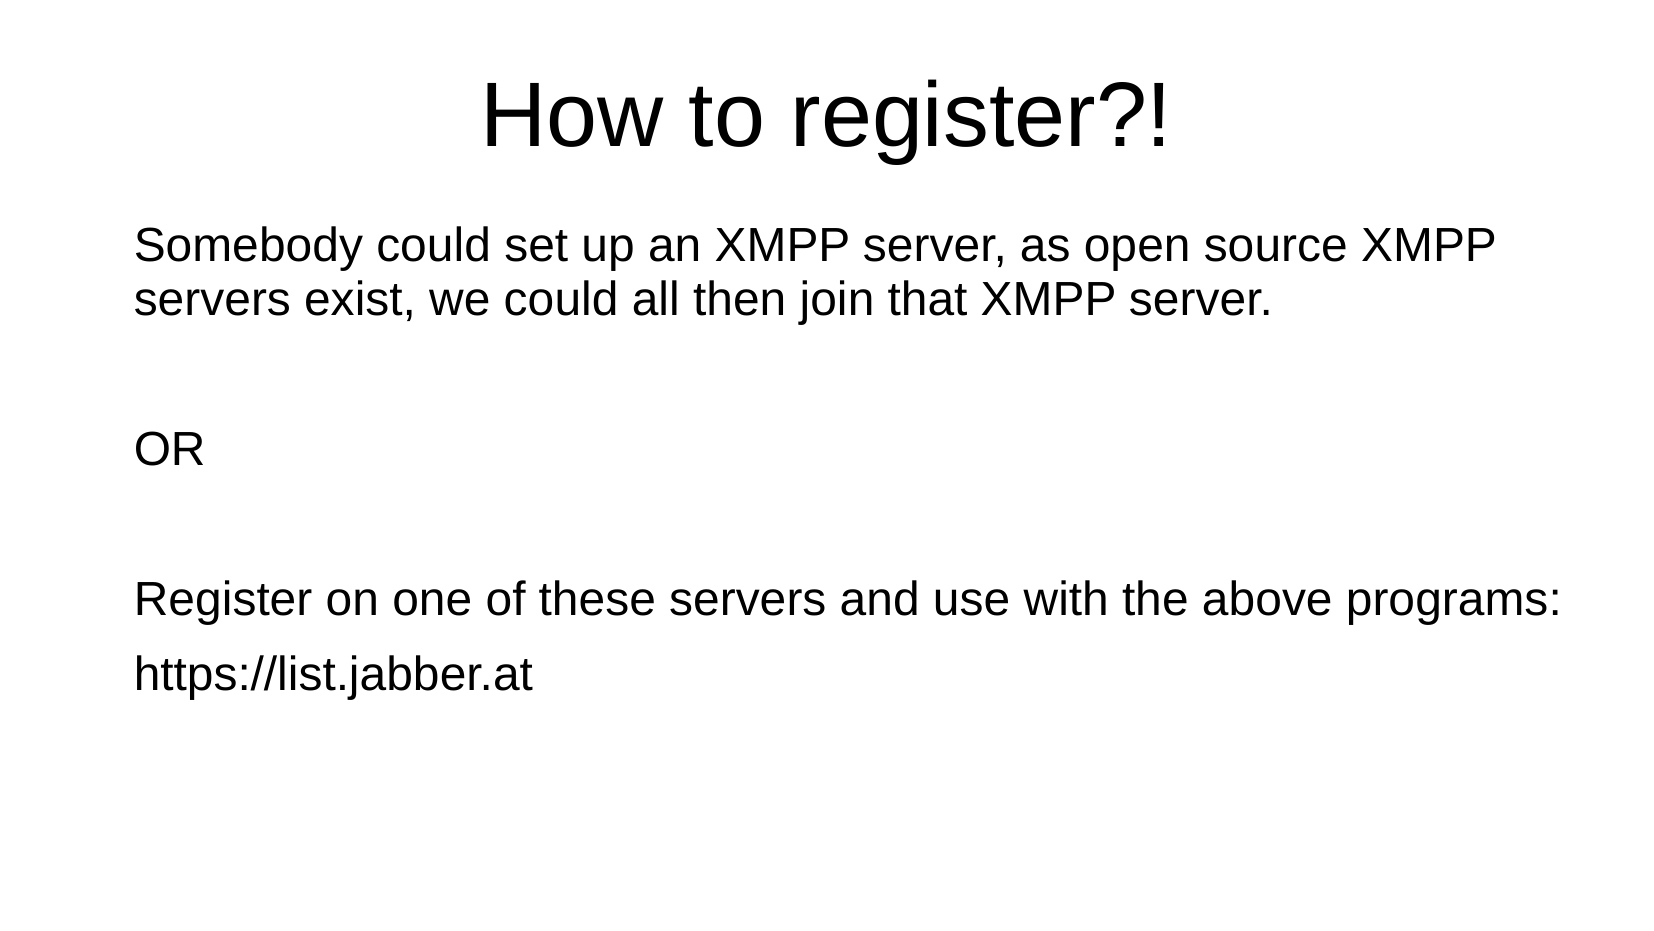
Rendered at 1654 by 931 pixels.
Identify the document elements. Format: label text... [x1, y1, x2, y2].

title How to register?! [82, 37, 1571, 193]
list Somebody could set up an XMPP server, as open source XMPP servers exist, we could all then join that XMPP server. OR Register on one of these servers and use with the above programs: https://list.jabber.at [82, 217, 1571, 757]
